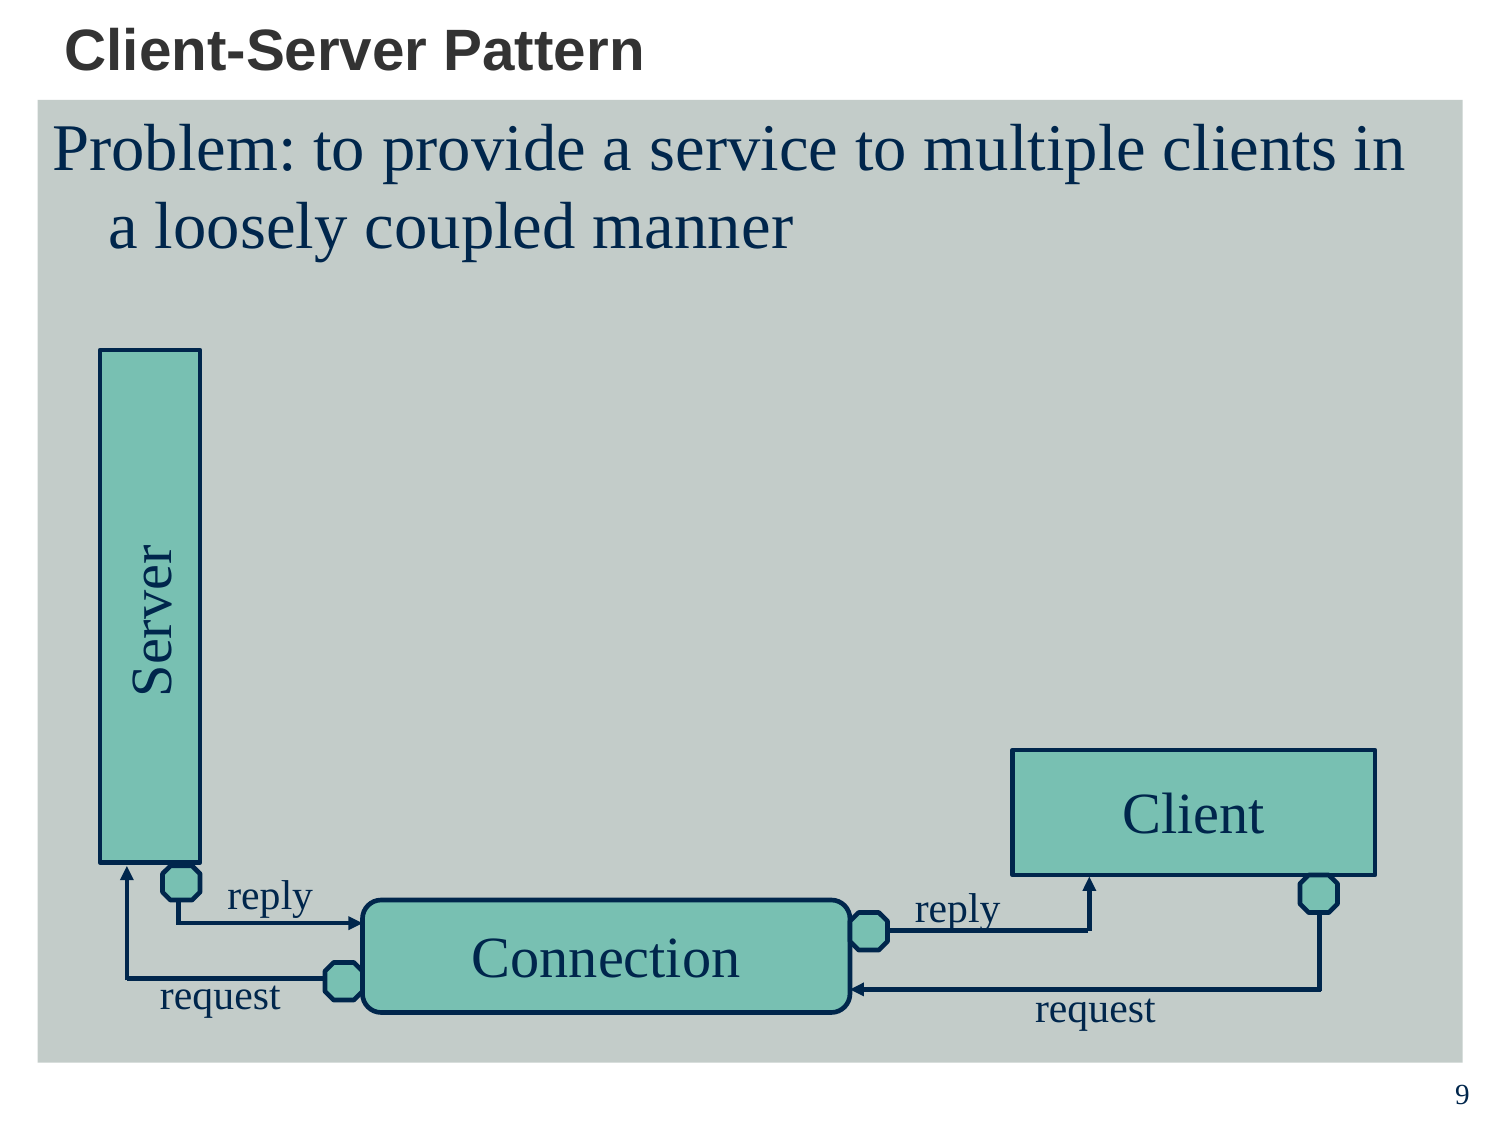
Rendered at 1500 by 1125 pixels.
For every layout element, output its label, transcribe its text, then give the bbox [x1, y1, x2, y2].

text_box request [145, 962, 296, 1028]
text_box [99, 705, 201, 863]
text_box [1299, 875, 1338, 913]
text_box reply [212, 862, 329, 928]
text_box request [1020, 975, 1171, 1041]
text_box Client [1012, 750, 1375, 876]
text_box Connection [368, 906, 844, 1007]
text_box [99, 350, 201, 537]
text_box [162, 865, 201, 901]
list Problem: to provide a service to multiple clients in a loosely coupled manner [37, 99, 1463, 1063]
text_box Server [99, 537, 201, 705]
text_box reply [900, 875, 1016, 941]
title Client-Server Pattern [50, 0, 1450, 91]
text_box [324, 900, 888, 1013]
